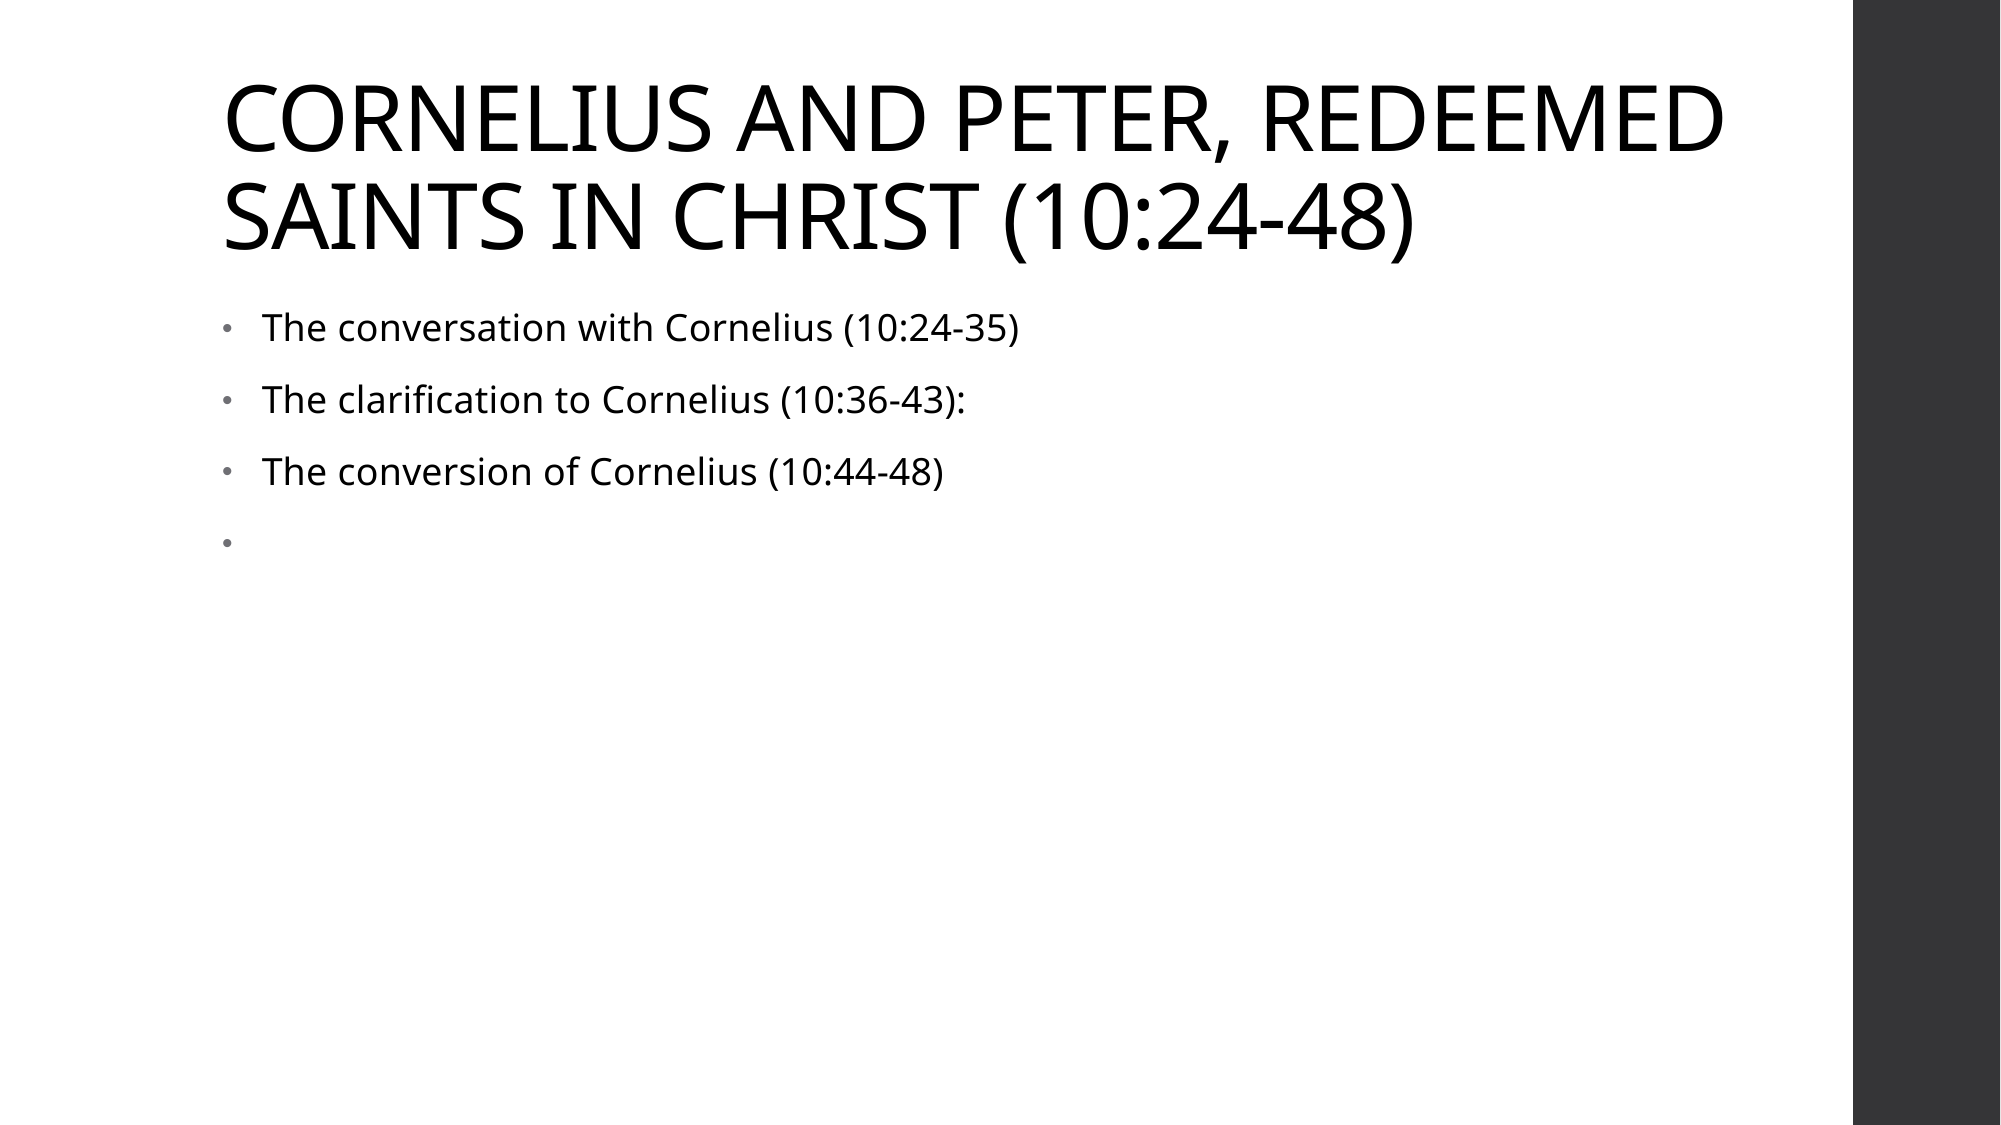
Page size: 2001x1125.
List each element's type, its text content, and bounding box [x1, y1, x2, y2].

title CORNELIUS AND PETER, REDEEMED SAINTS IN CHRIST (10:24-48) [206, 60, 1797, 278]
list The conversation with Cornelius (10:24-35) The clarification to Cornelius (10:36-43): The conversion of Cornelius (10:44-48) [206, 299, 1617, 1014]
